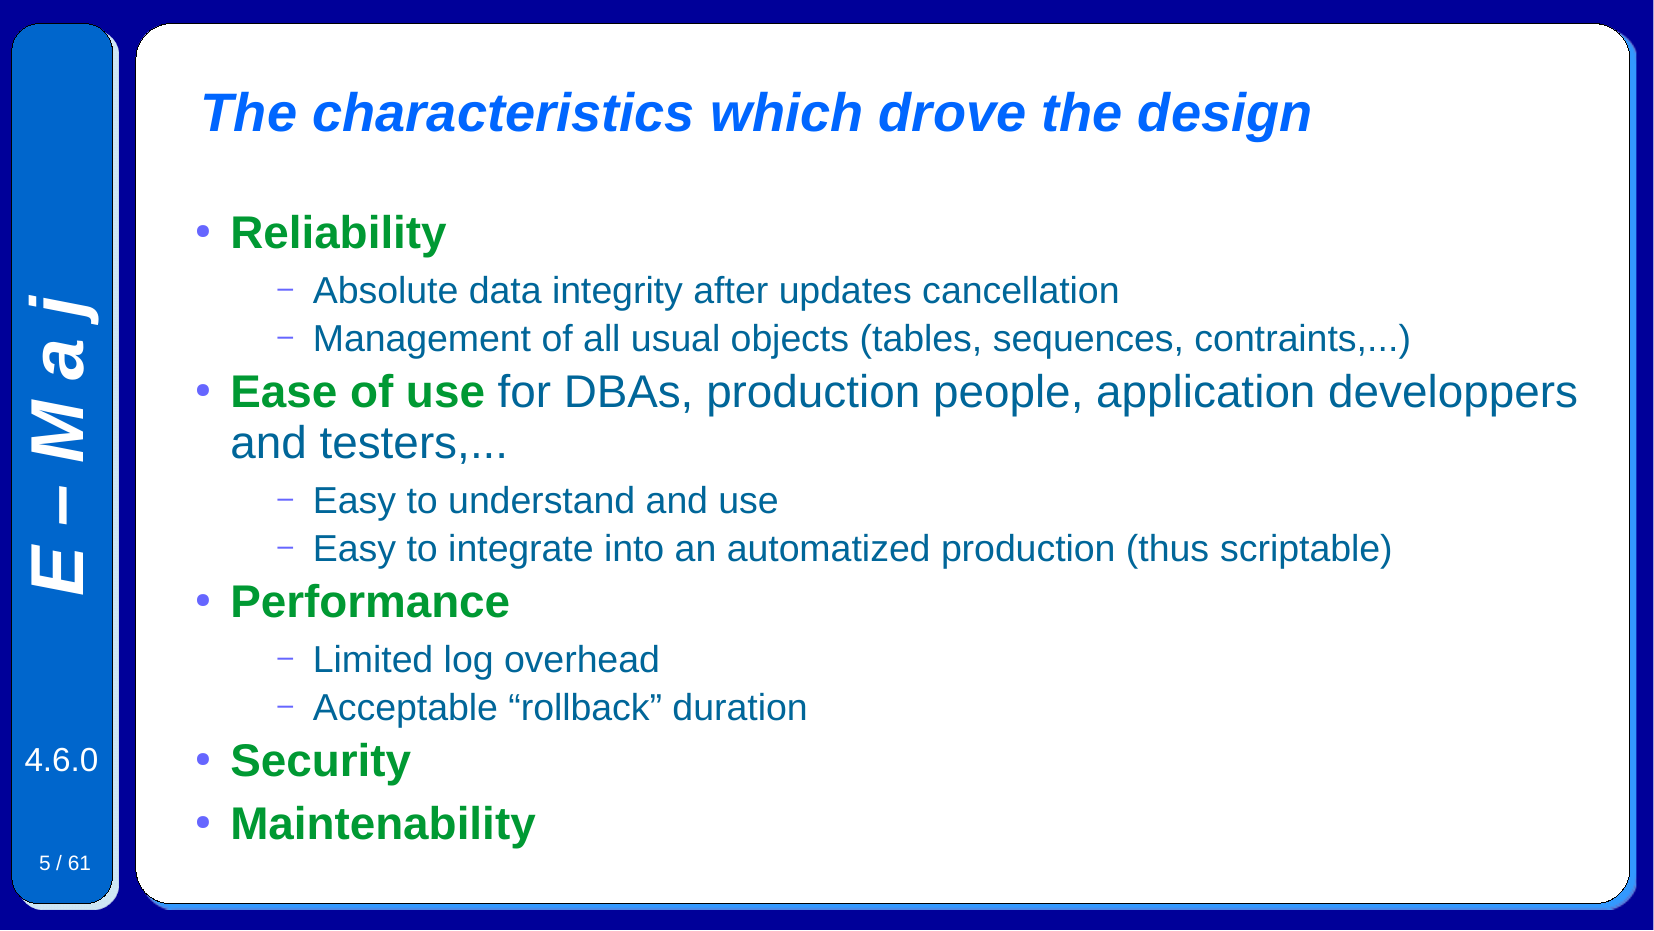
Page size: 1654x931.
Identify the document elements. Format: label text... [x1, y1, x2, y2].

list Reliability Absolute data integrity after updates cancellation Management of all usual objects (tables, sequences, contraints,...) Ease of use for DBAs, production people, application developpers and testers,... Easy to understand and use Easy to integrate into an automatized production (thus scriptable) Performance Limited log overhead Acceptable “rollback” duration Security Maintenability [177, 206, 1587, 849]
title The characteristics which drove the design [200, 34, 1575, 191]
